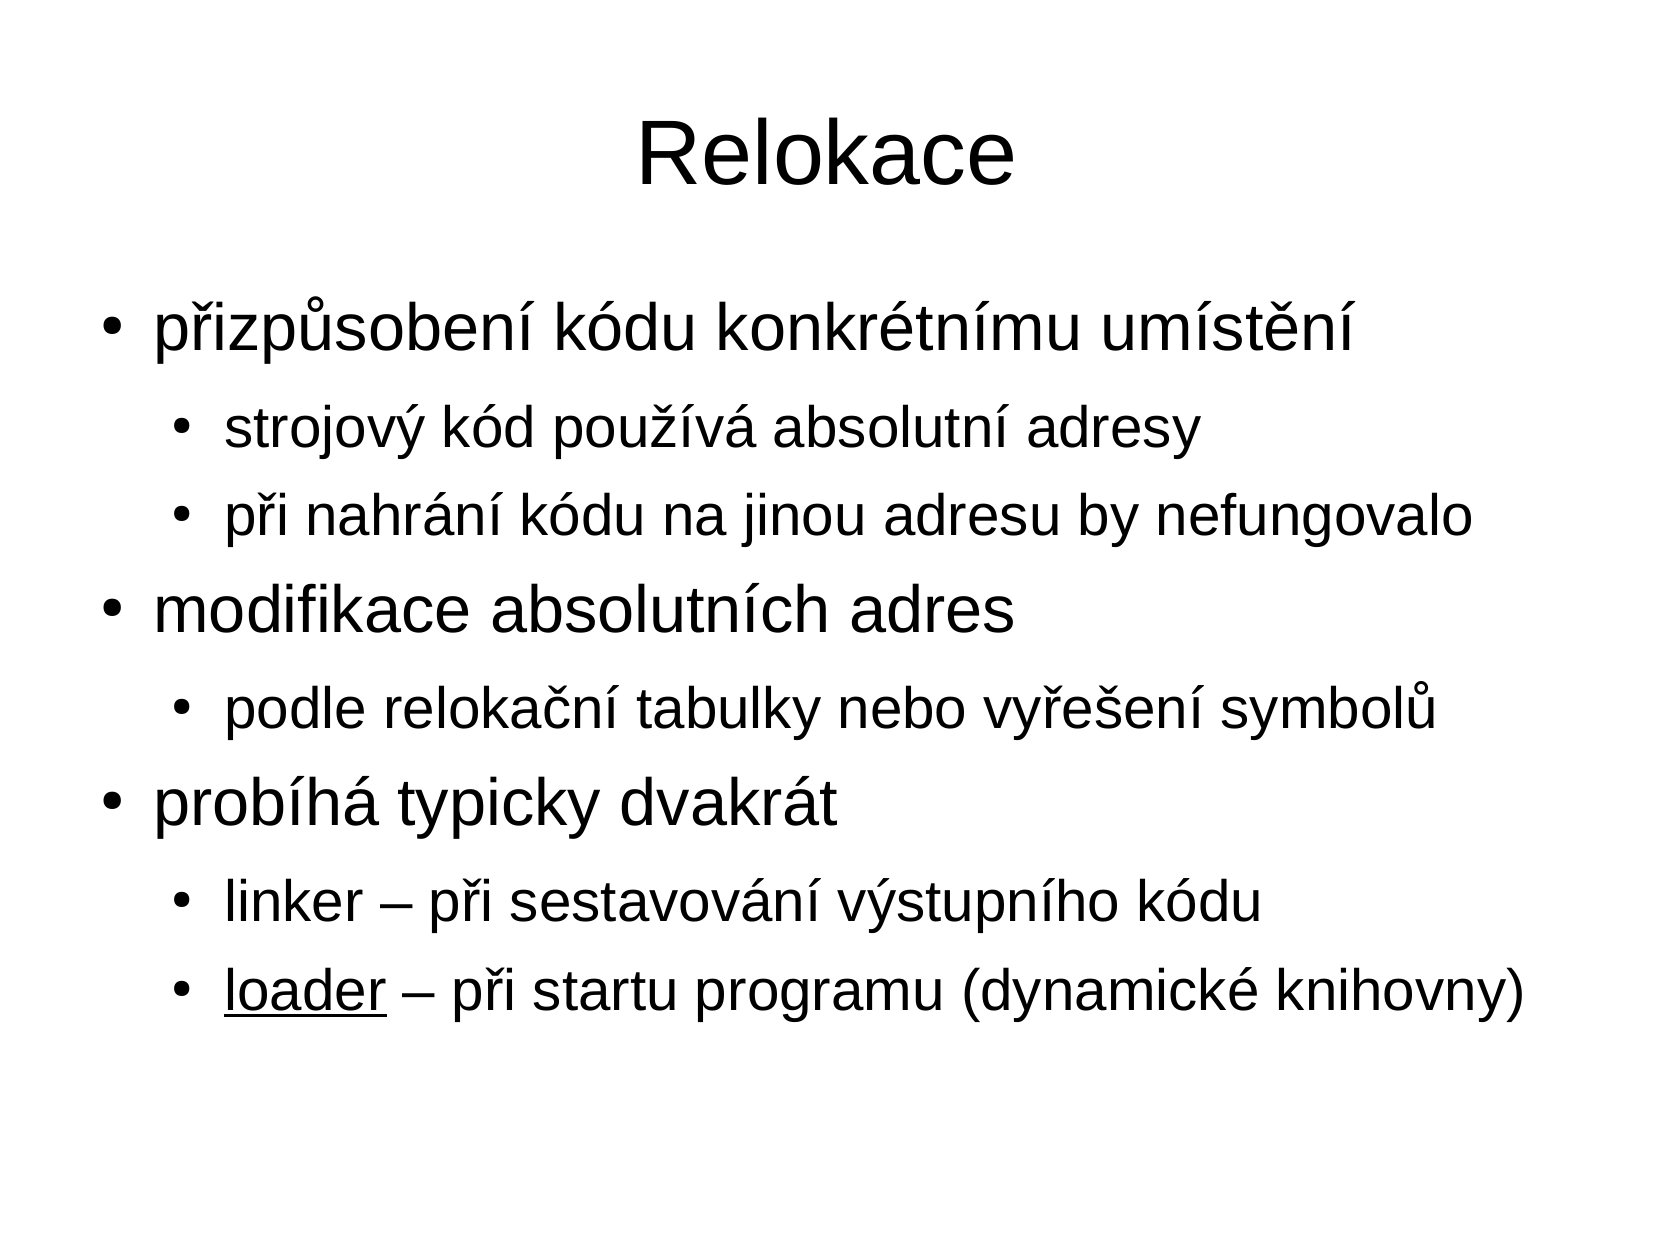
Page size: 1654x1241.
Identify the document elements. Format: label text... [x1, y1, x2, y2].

list přizpůsobení kódu konkrétnímu umístění strojový kód používá absolutní adresy při nahrání kódu na jinou adresu by nefungovalo modifikace absolutních adres podle relokační tabulky nebo vyřešení symbolů probíhá typicky dvakrát linker – při sestavování výstupního kódu loader – při startu programu (dynamické knihovny) [82, 290, 1571, 1094]
title Relokace [82, 56, 1571, 250]
